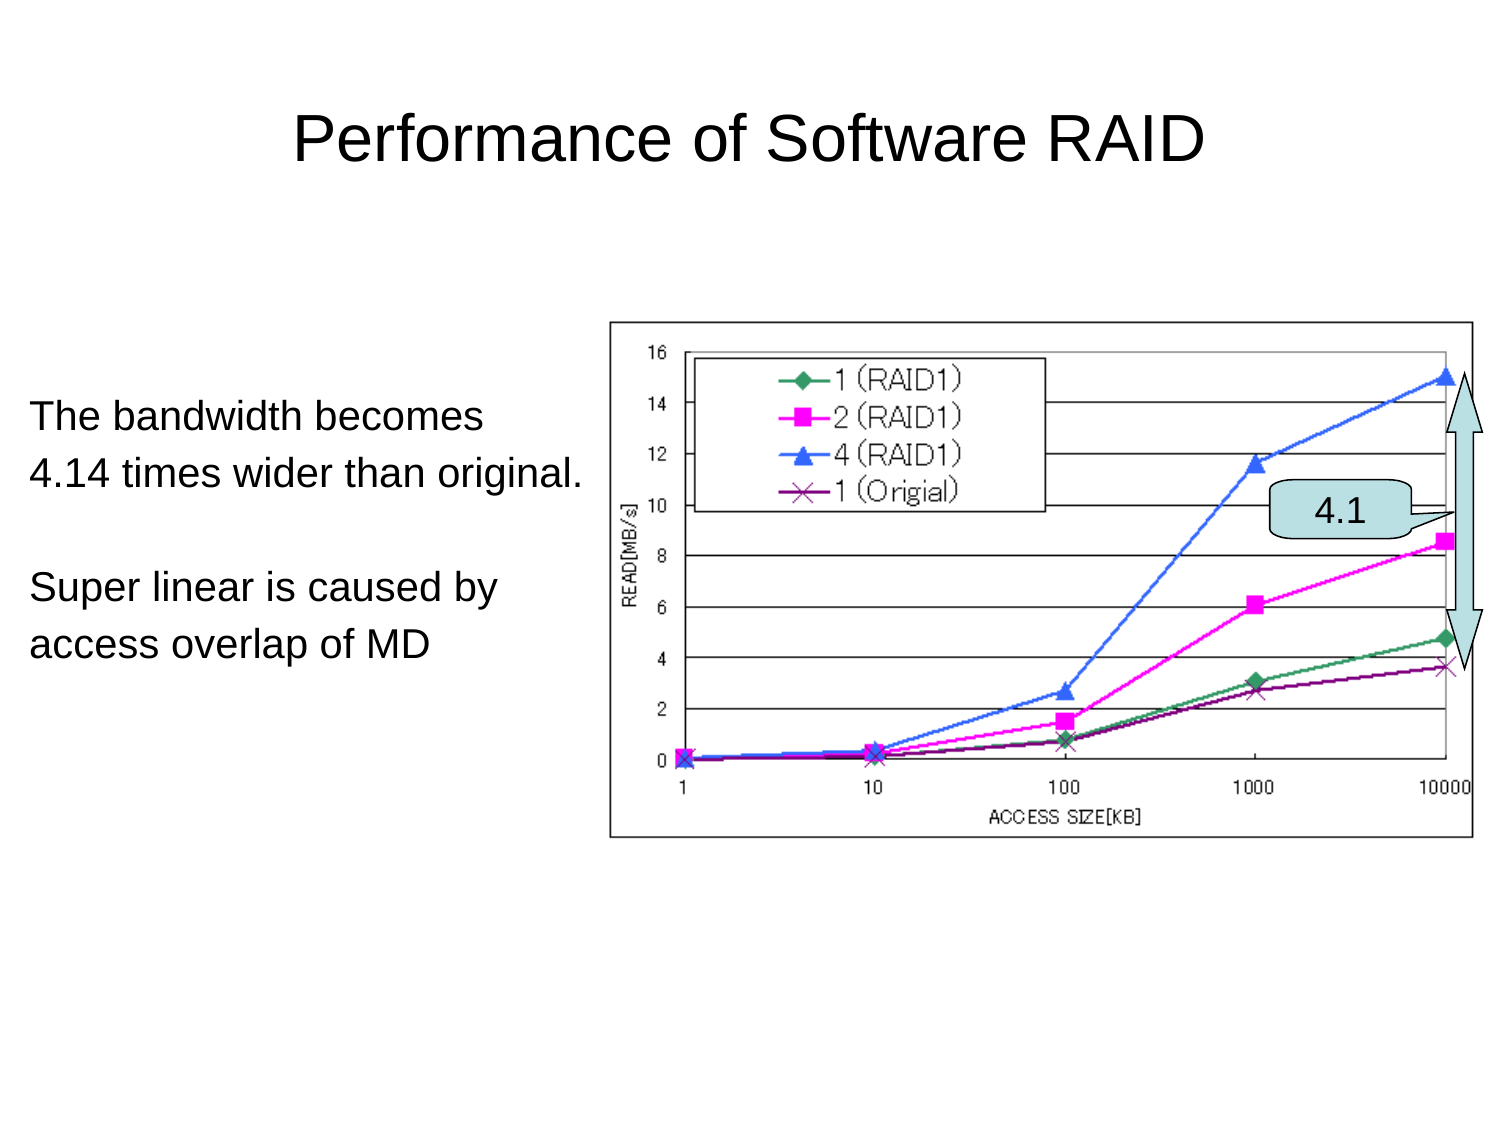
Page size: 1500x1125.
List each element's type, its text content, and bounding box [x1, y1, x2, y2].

title Performance of Software RAID [75, 45, 1426, 233]
picture [1474, 433, 1483, 609]
text_box [1446, 373, 1483, 669]
picture [602, 314, 1483, 846]
text_box 4.1 [1269, 479, 1455, 539]
list The bandwidth becomes 4.14 times wider than original. Super linear is caused by access overlap of MD [14, 385, 656, 835]
